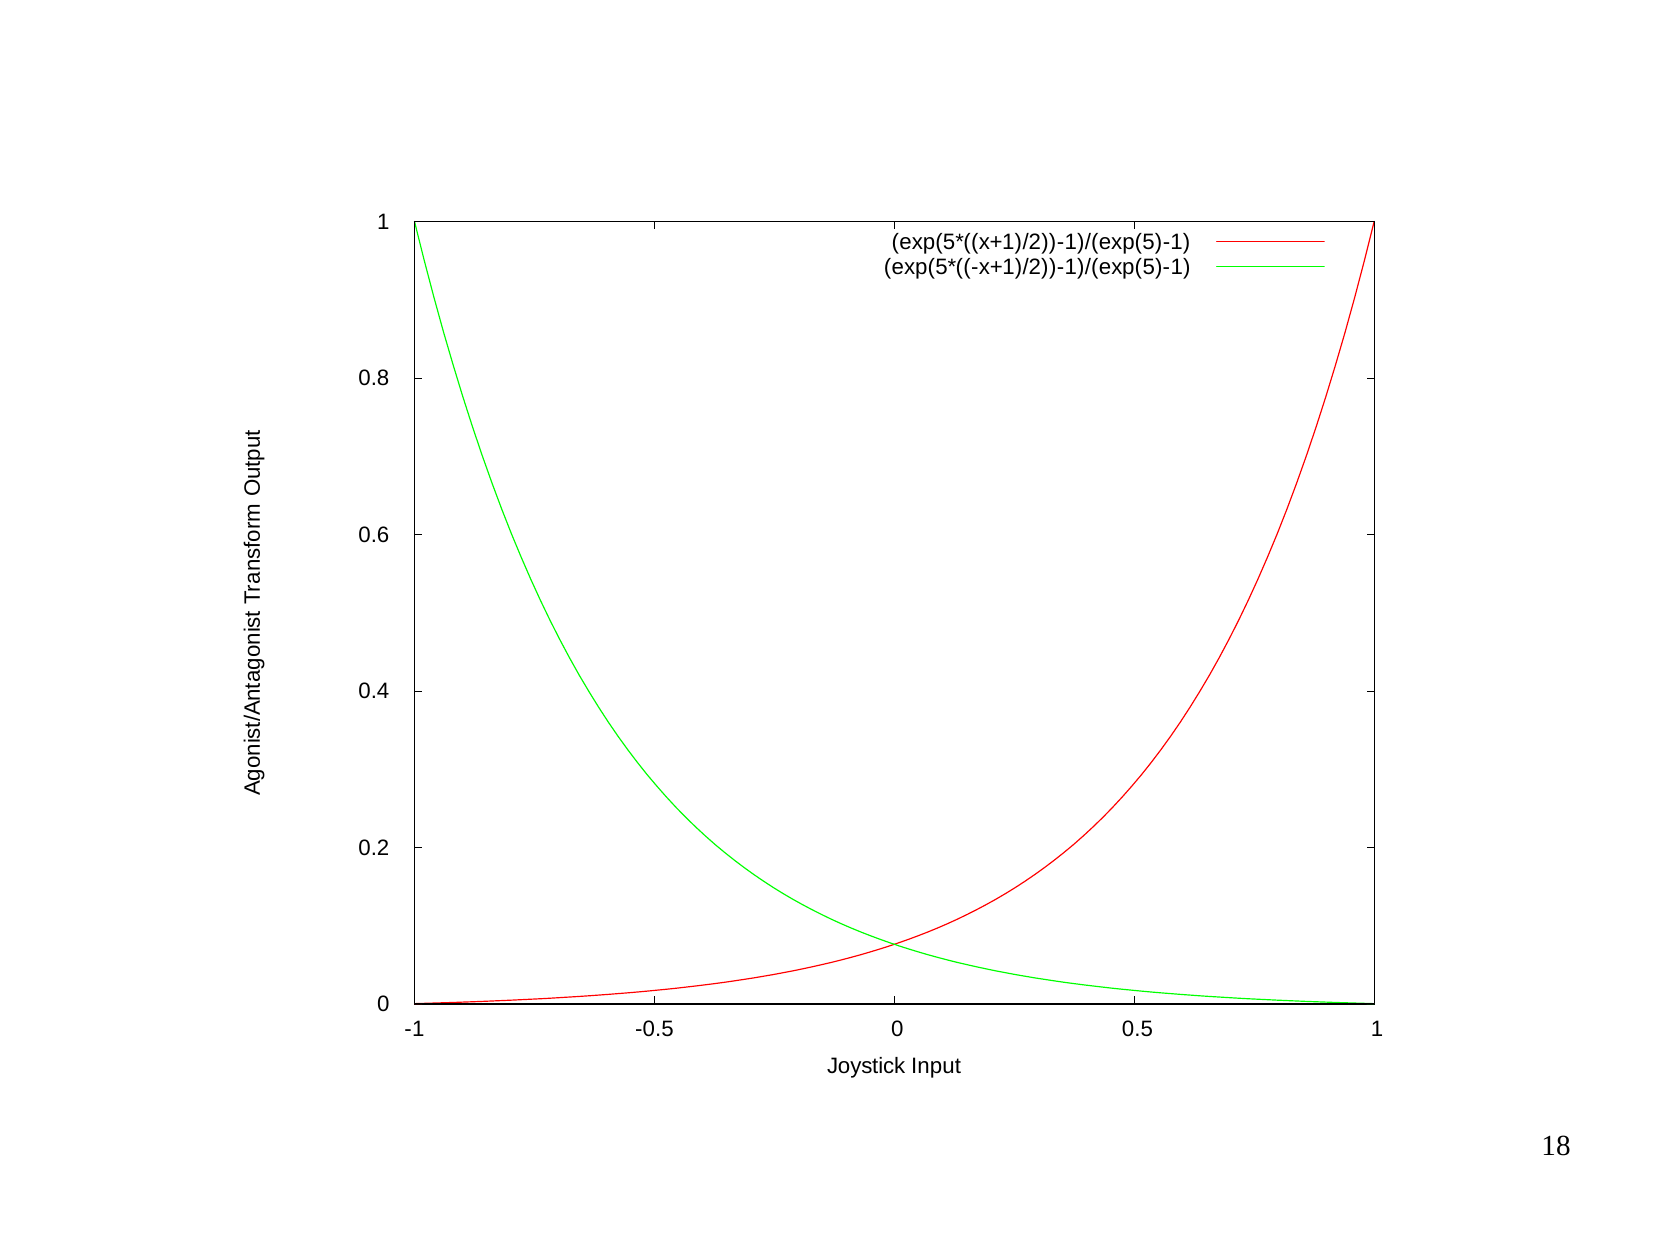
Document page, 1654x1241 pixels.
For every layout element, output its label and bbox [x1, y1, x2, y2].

picture [227, 171, 1437, 1079]
